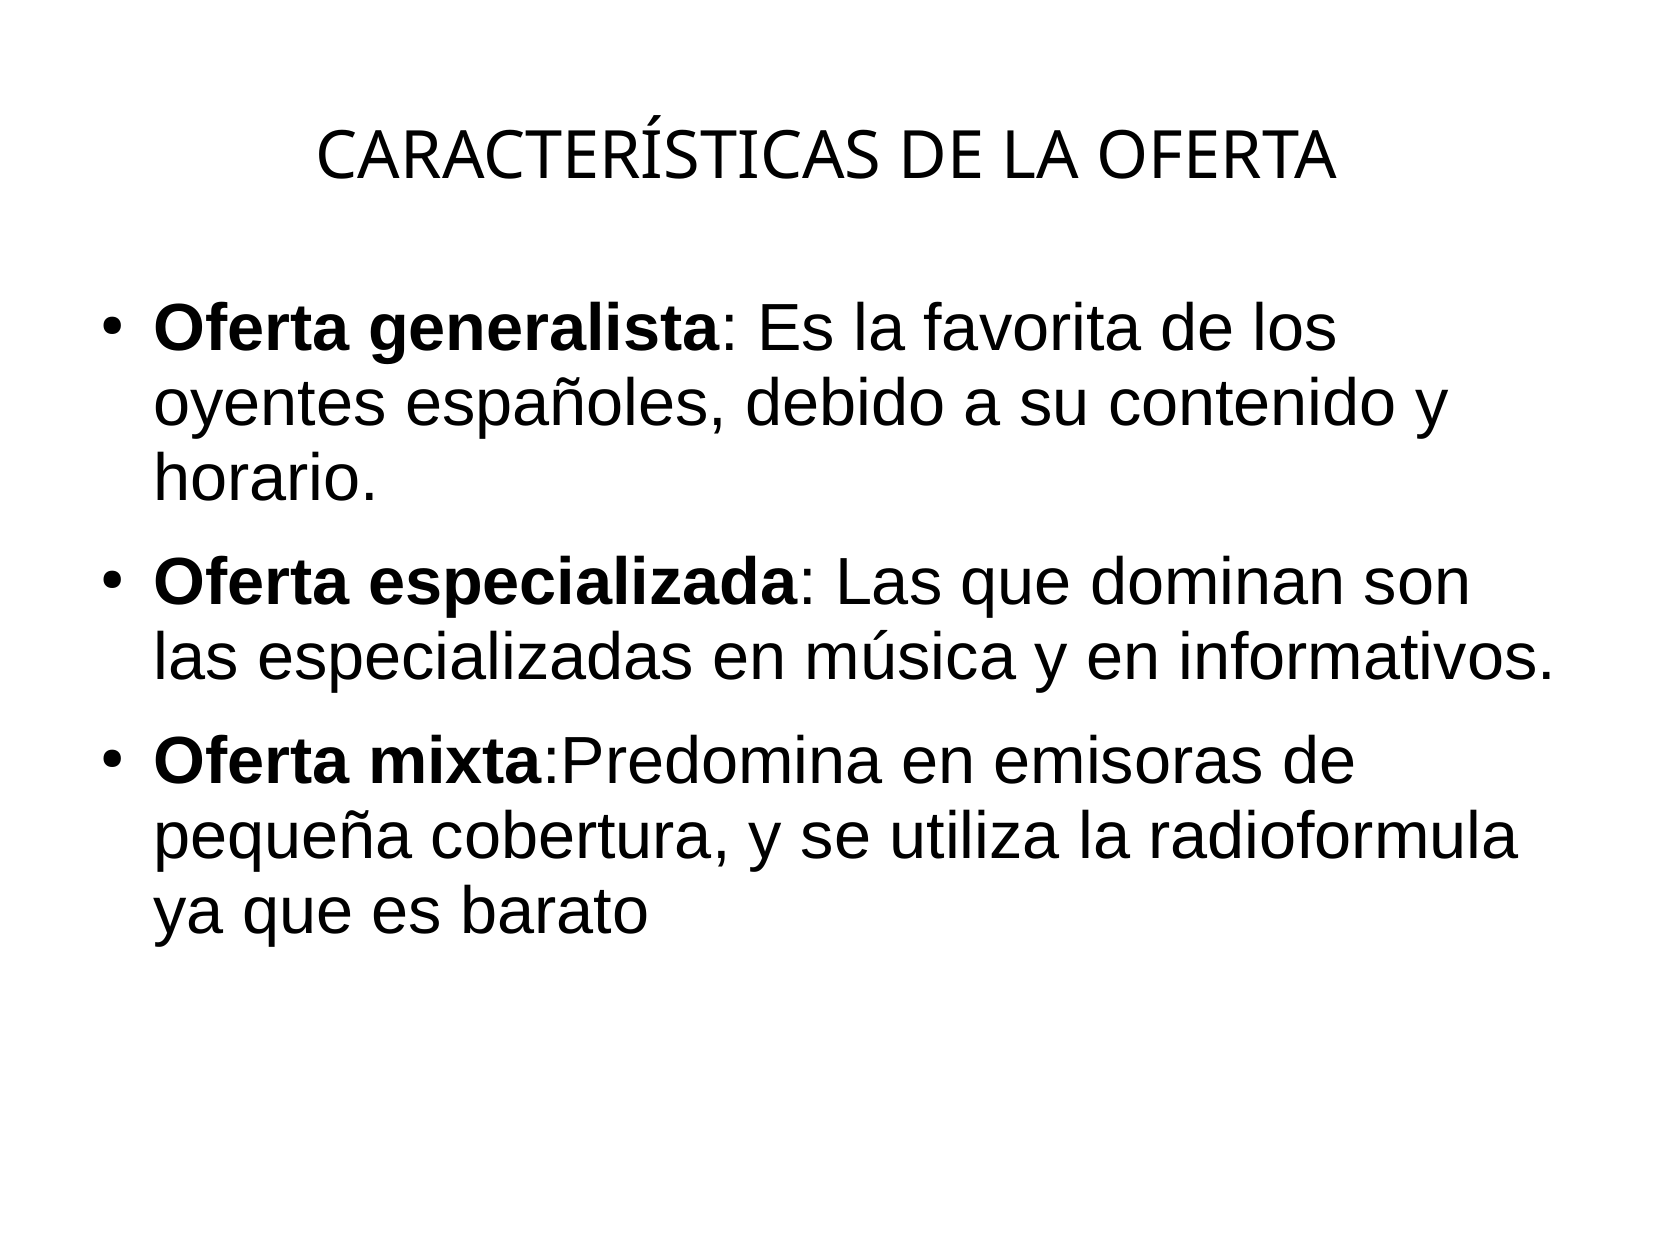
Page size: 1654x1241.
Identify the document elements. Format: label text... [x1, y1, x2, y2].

list Oferta generalista: Es la favorita de los oyentes españoles, debido a su contenido y horario. Oferta especializada: Las que dominan son las especializadas en música y en informativos. Oferta mixta:Predomina en emisoras de pequeña cobertura, y se utiliza la radioformula ya que es barato [82, 290, 1571, 1157]
title CARACTERÍSTICAS DE LA OFERTA [82, 49, 1571, 257]
